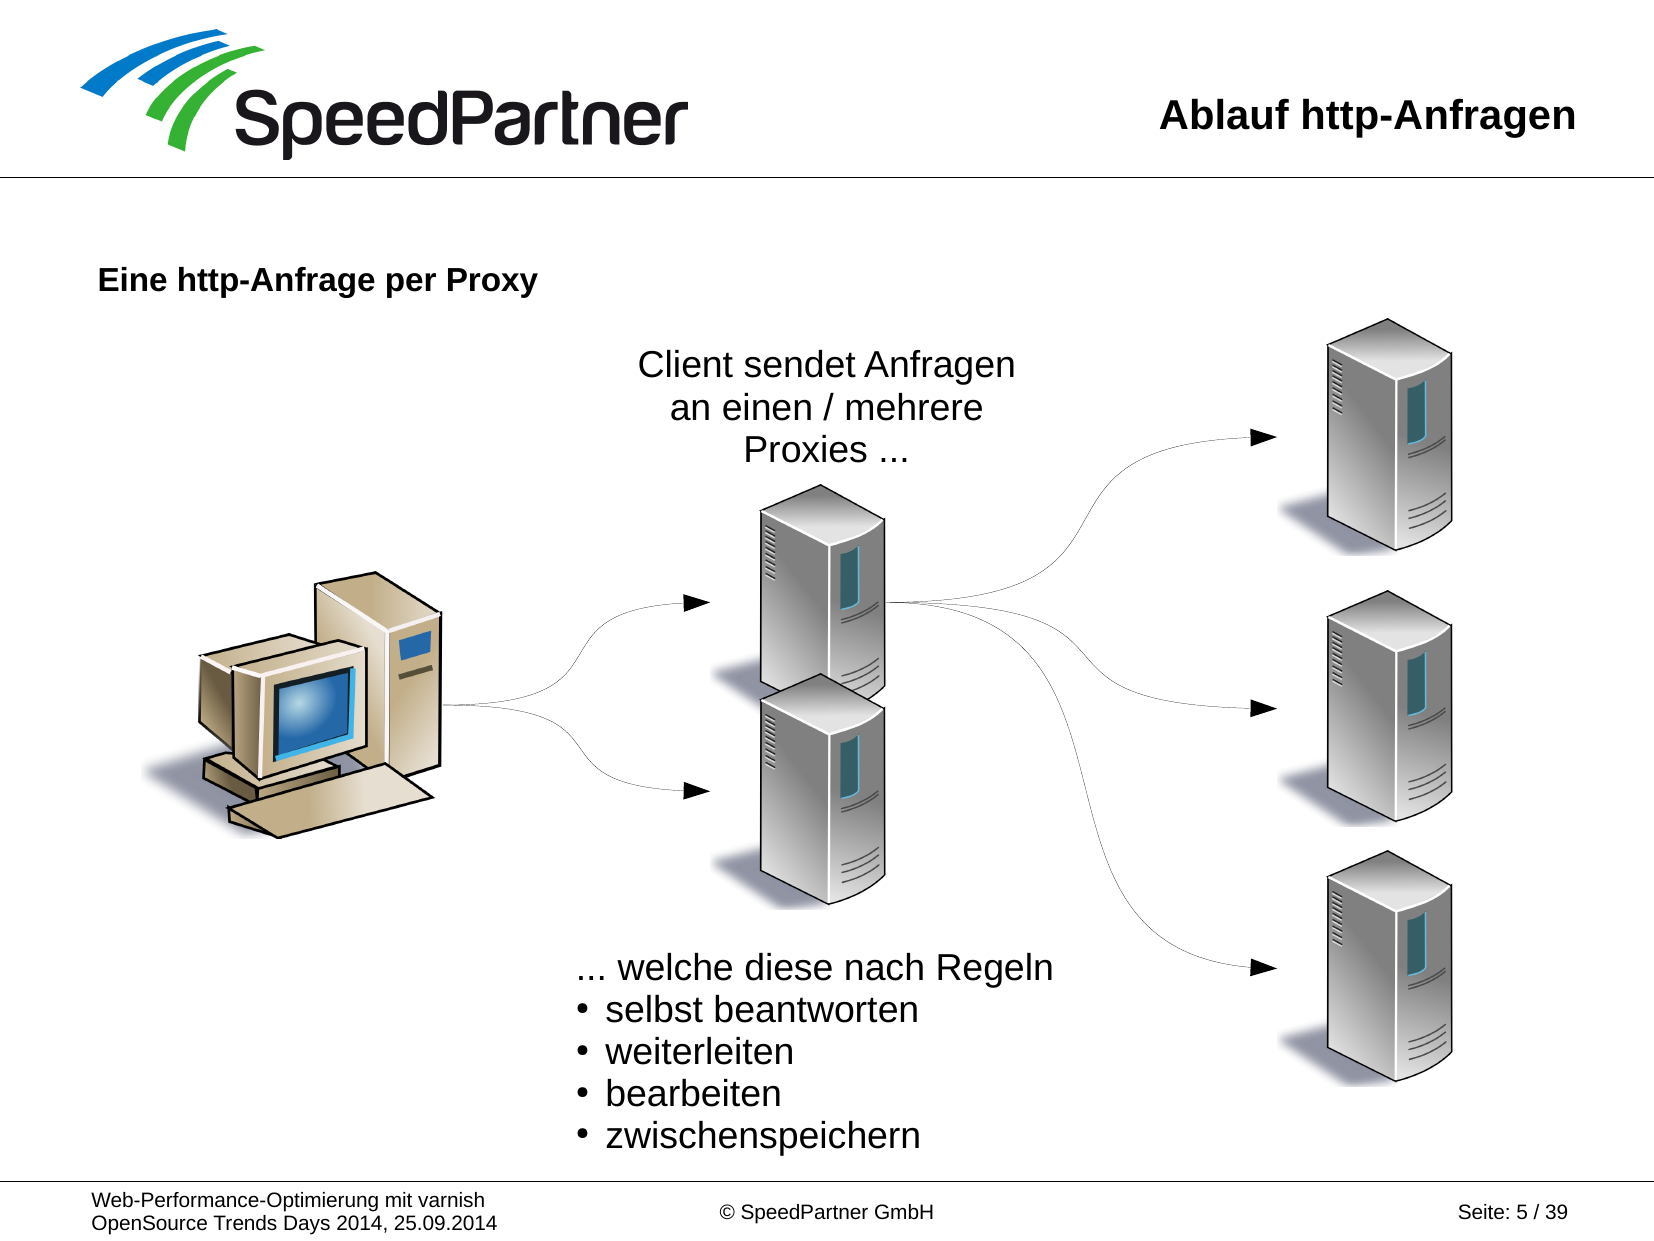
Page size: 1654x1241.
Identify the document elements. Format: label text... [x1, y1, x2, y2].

title Ablauf http-Anfragen [590, 70, 1577, 160]
picture [80, 29, 688, 160]
text_box Eine http-Anfrage per Proxy [82, 254, 1565, 1177]
